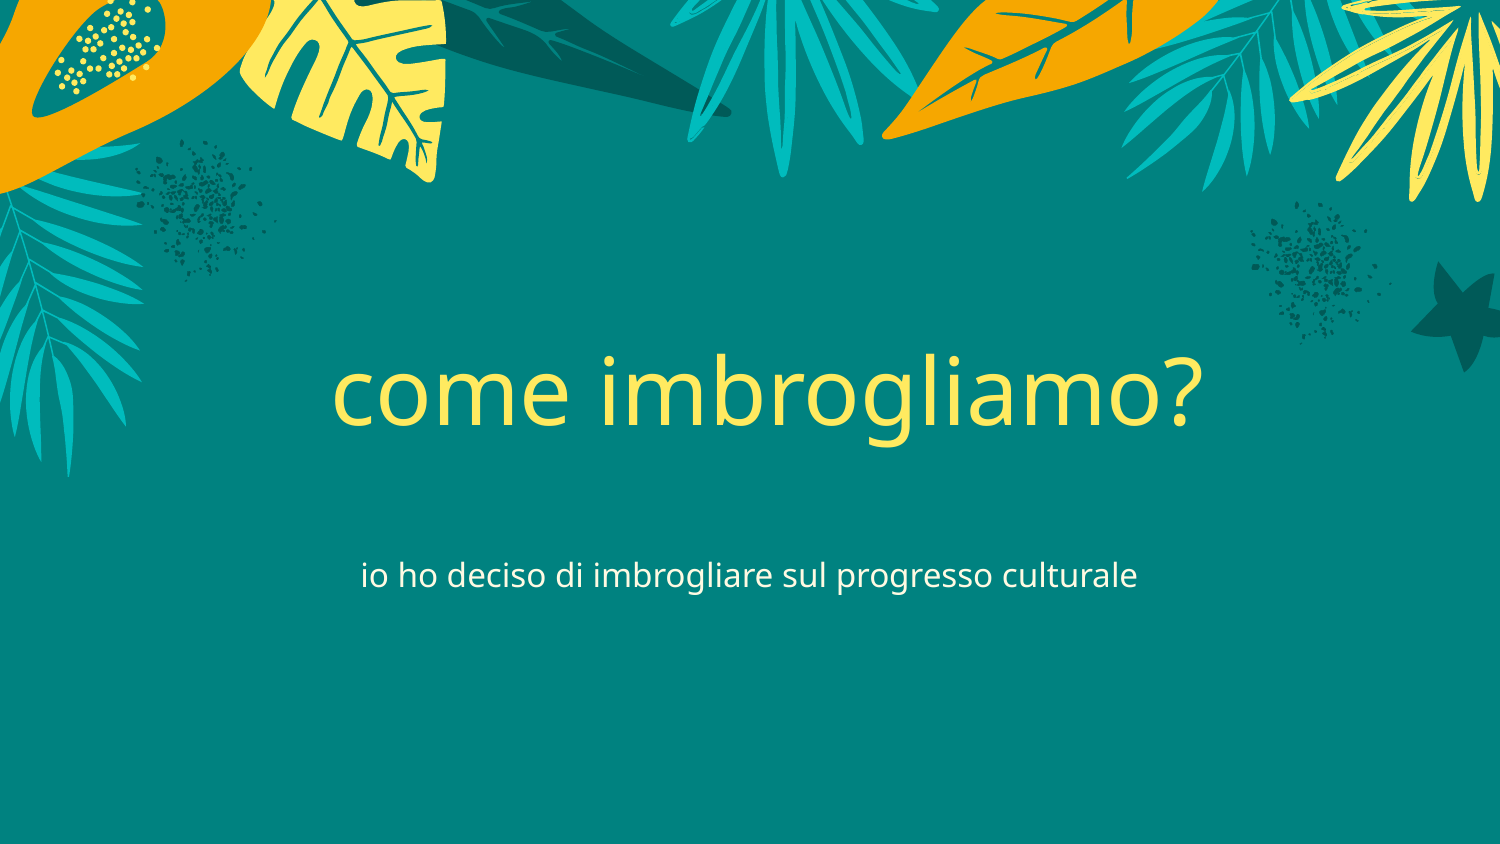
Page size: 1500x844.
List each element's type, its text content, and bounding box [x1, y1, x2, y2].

subtitle io ho deciso di imbrogliare sul progresso culturale [342, 463, 1158, 685]
title come imbrogliamo? [236, 311, 1300, 464]
picture [116, 122, 291, 296]
picture [1231, 184, 1406, 359]
